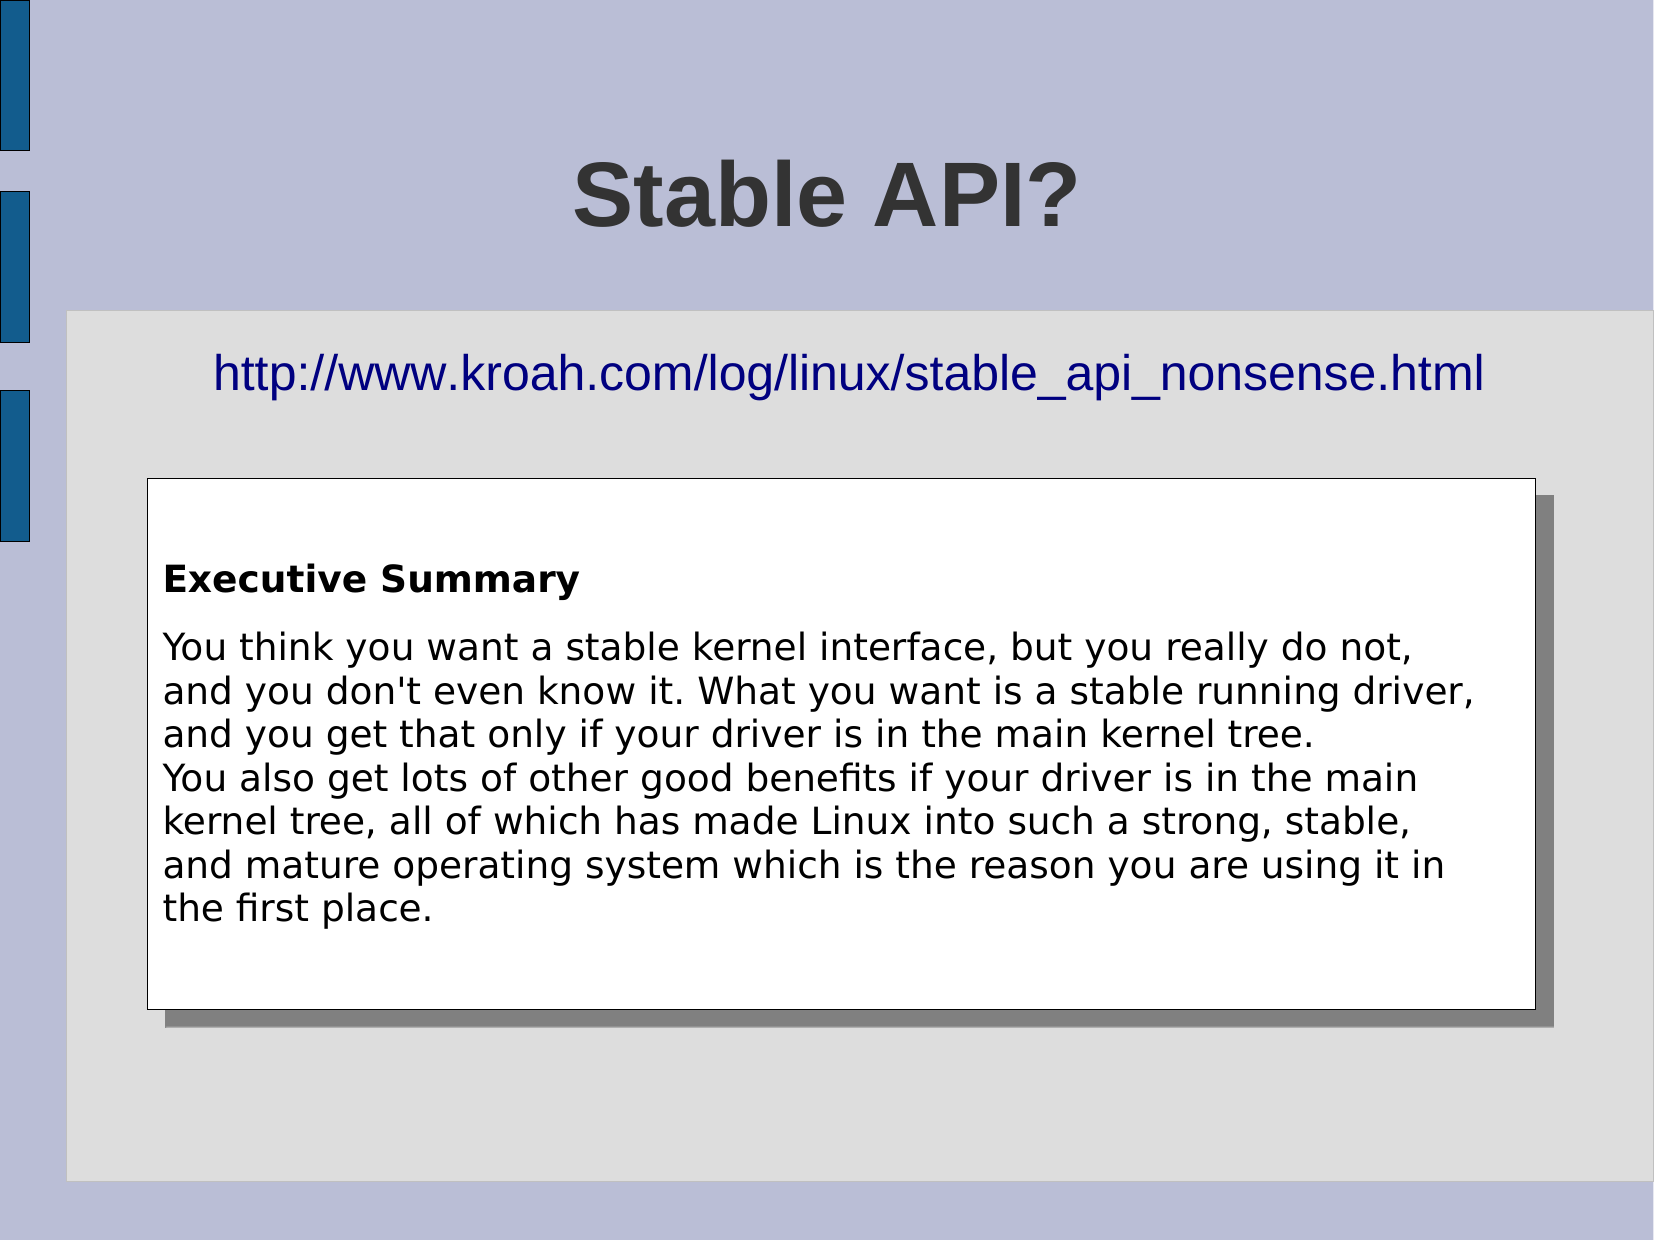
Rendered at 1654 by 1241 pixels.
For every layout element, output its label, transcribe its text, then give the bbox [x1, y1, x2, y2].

title Stable API? [121, 91, 1534, 299]
text_box Executive Summary You think you want a stable kernel interface, but you really do not, and you don't even know it. What you want is a stable running driver, and you get that only if your driver is in the main kernel tree. You also get lots of other good benefits if your driver is in the main kernel tree, all of which has made Linux into such a strong, stable, and mature operating system which is the reason you are using it in the first place. [147, 478, 1536, 1010]
list http://www.kroah.com/log/linux/stable_api_nonsense.html [103, 344, 1577, 1127]
